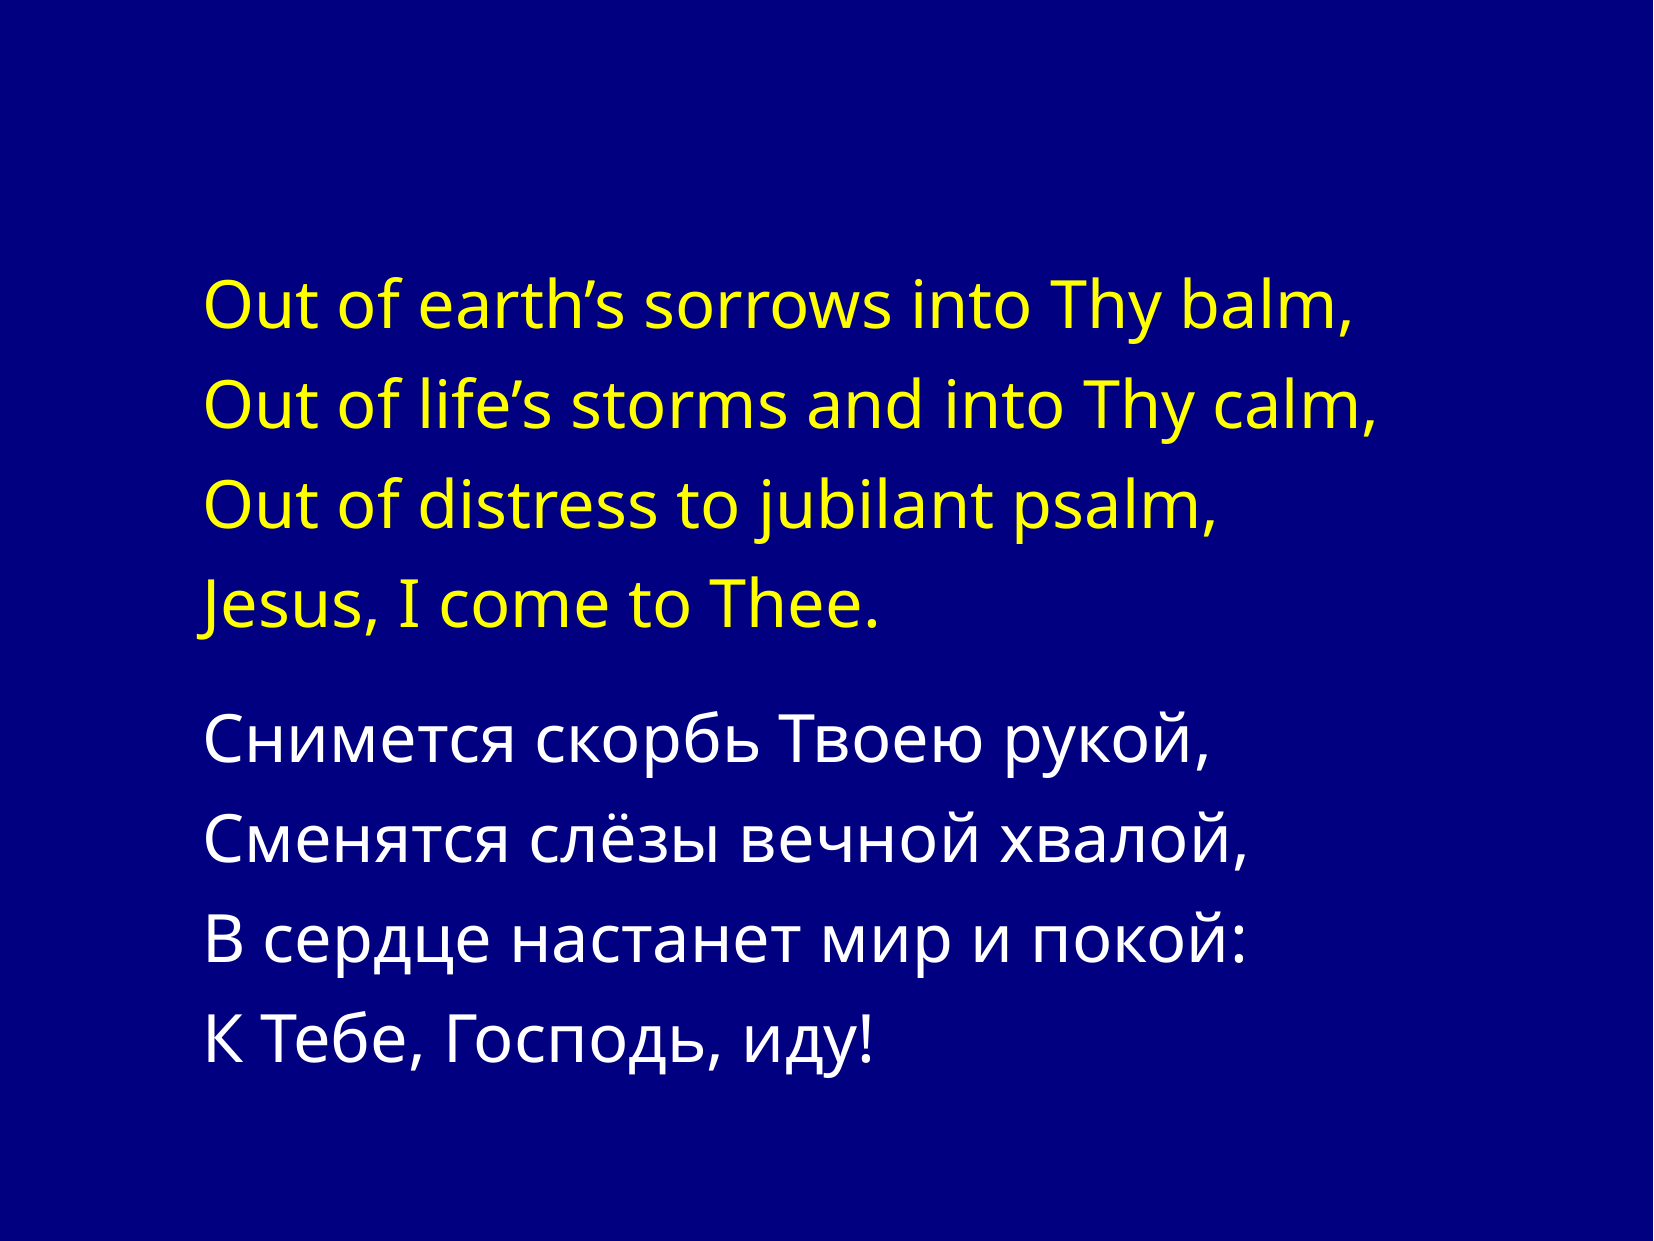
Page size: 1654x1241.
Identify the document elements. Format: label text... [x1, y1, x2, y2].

text_box Out of earth’s sorrows into Thy balm, Out of life’s storms and into Thy calm, Out of distress to jubilant psalm, Jesus, I come to Thee. [75, 150, 1576, 638]
text_box Снимется скорбь Твоею рукой, Сменятся слёзы вечной хвалой, В сердце настанет мир и покой: К Тебе, Господь, иду! [75, 675, 1576, 1163]
